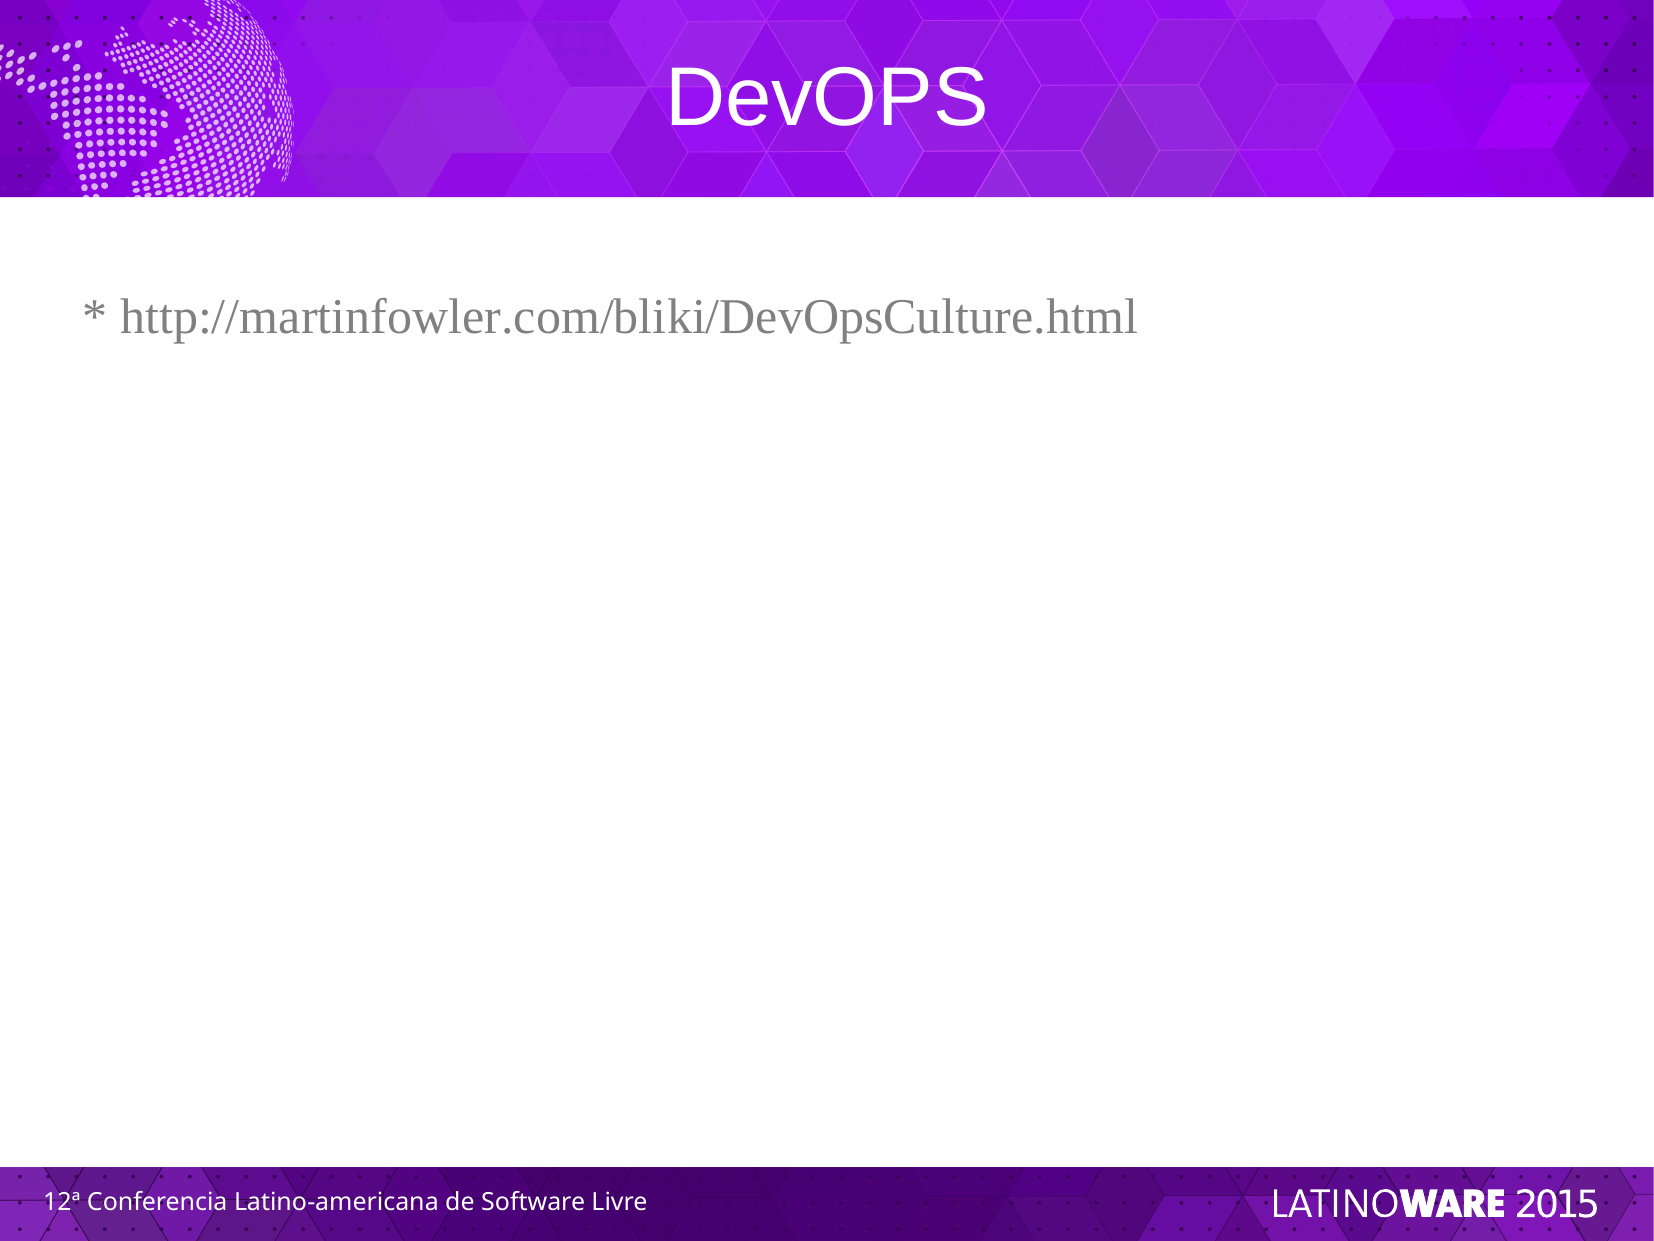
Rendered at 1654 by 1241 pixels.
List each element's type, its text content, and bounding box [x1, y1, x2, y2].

text_box * http://martinfowler.com/bliki/DevOpsCulture.html [82, 289, 1571, 1152]
text_box 12ª Conferencia Latino-americana de Software Livre [28, 1176, 1127, 1234]
picture [0, 0, 1654, 1241]
text_box DevOPS [183, 43, 1471, 152]
